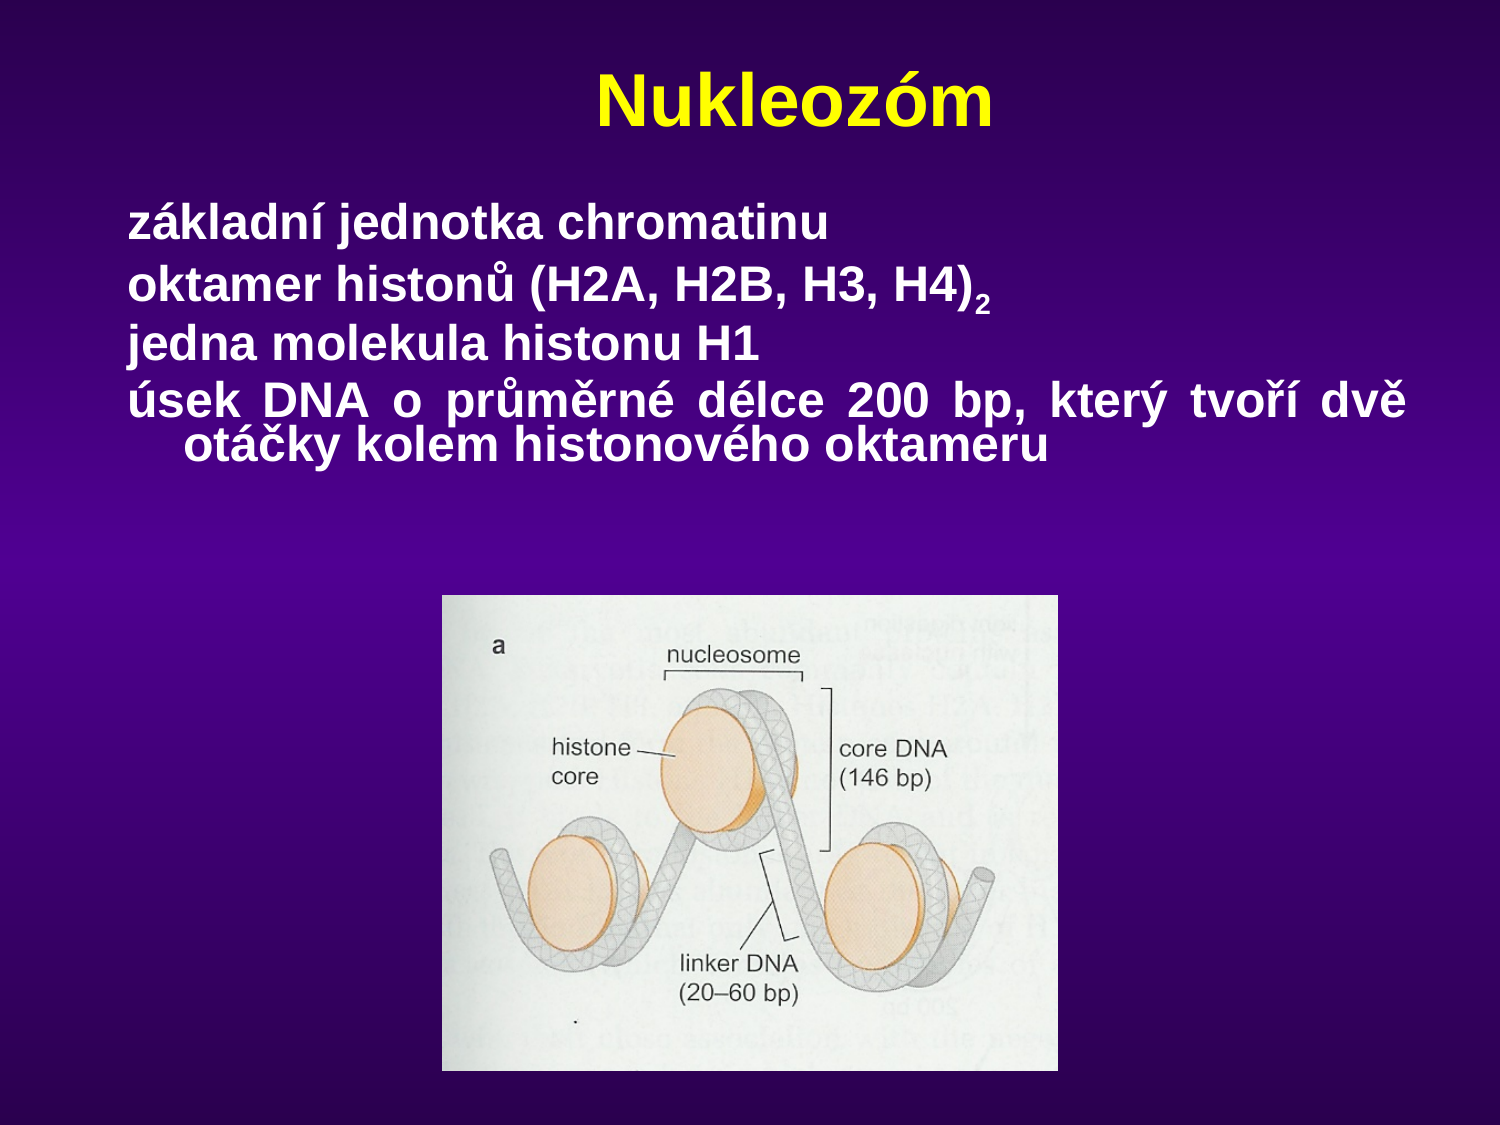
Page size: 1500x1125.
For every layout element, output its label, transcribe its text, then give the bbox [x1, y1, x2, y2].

title Nukleozóm [224, 42, 1388, 159]
list základní jednotka chromatinu oktamer histonů (H2A, H2B, H3, H4)2 jedna molekula histonu H1 úsek DNA o průměrné délce 200 bp, který tvoří dvě otáčky kolem histonového oktameru [112, 196, 1423, 504]
picture [442, 595, 1058, 1071]
